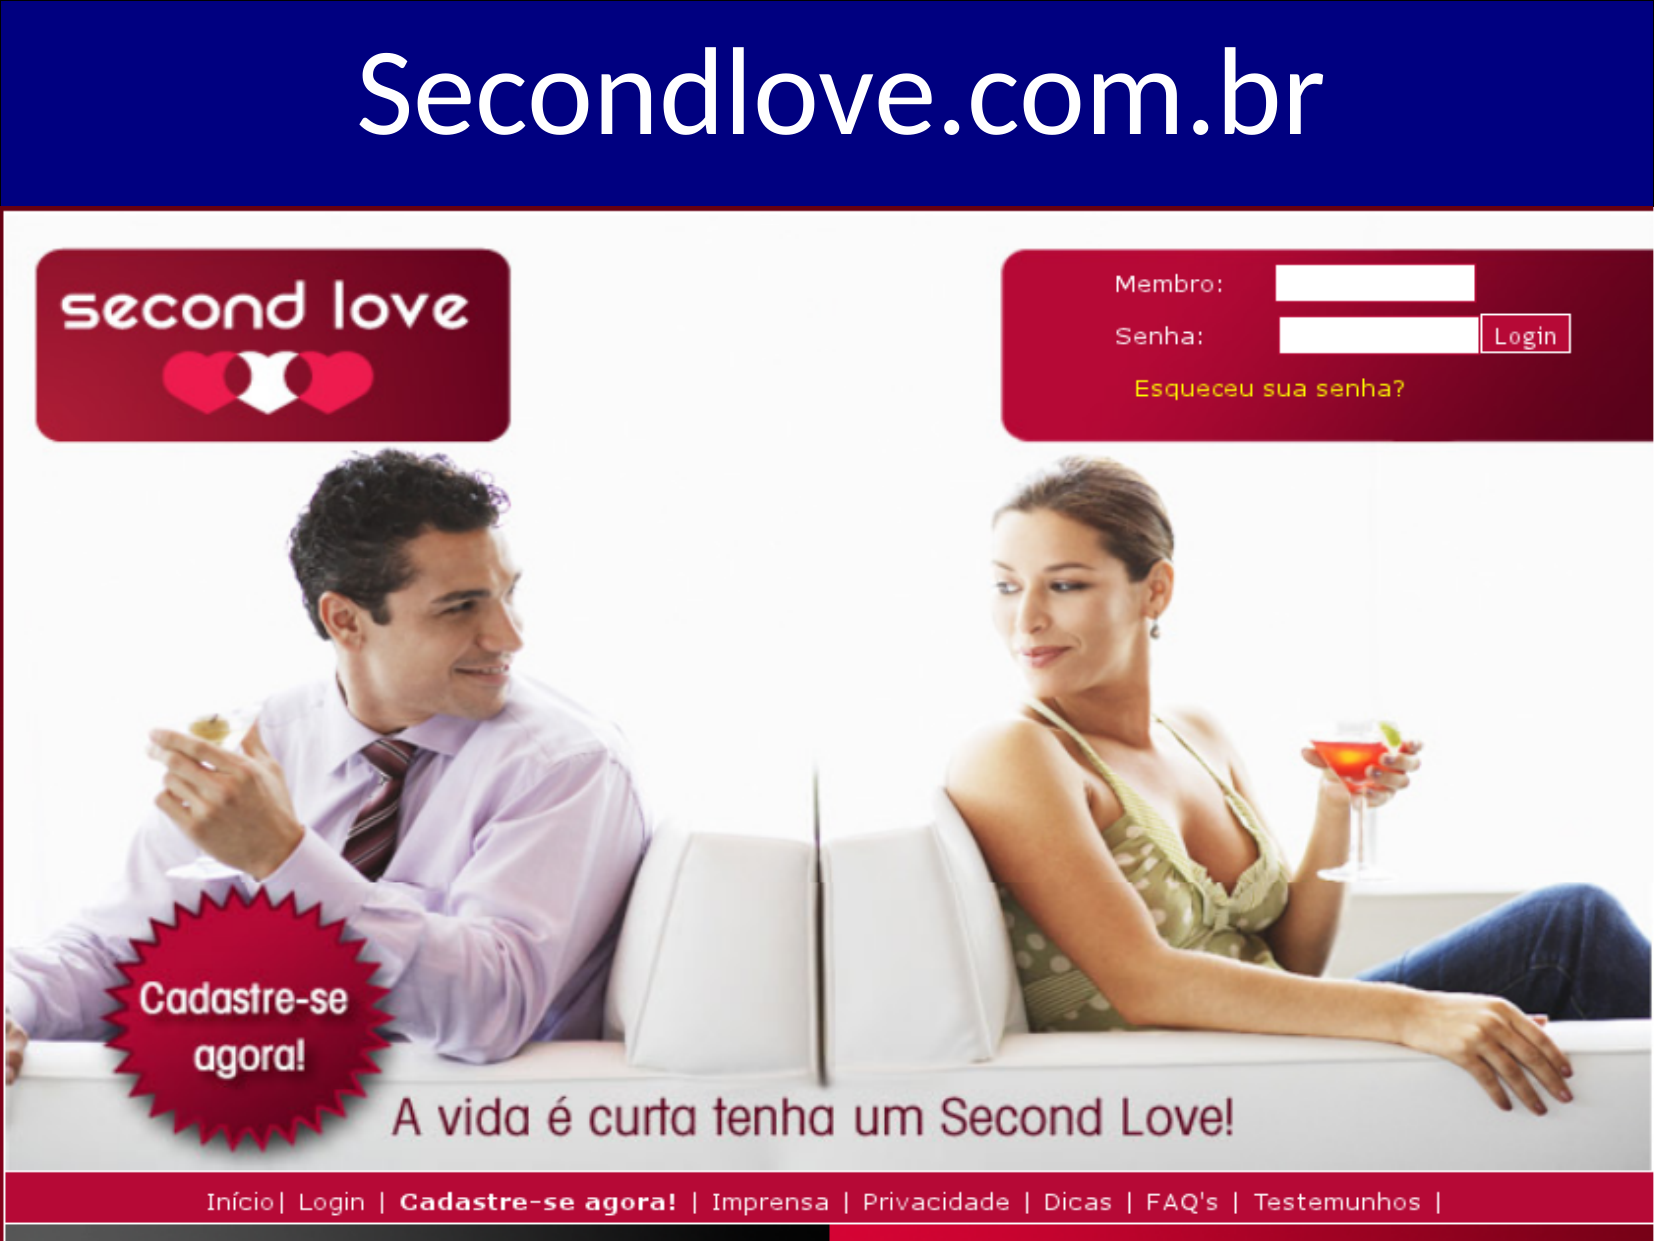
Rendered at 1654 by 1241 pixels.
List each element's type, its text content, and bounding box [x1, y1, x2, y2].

picture [0, 207, 1654, 1241]
title Secondlove.com.br [0, 0, 1654, 207]
